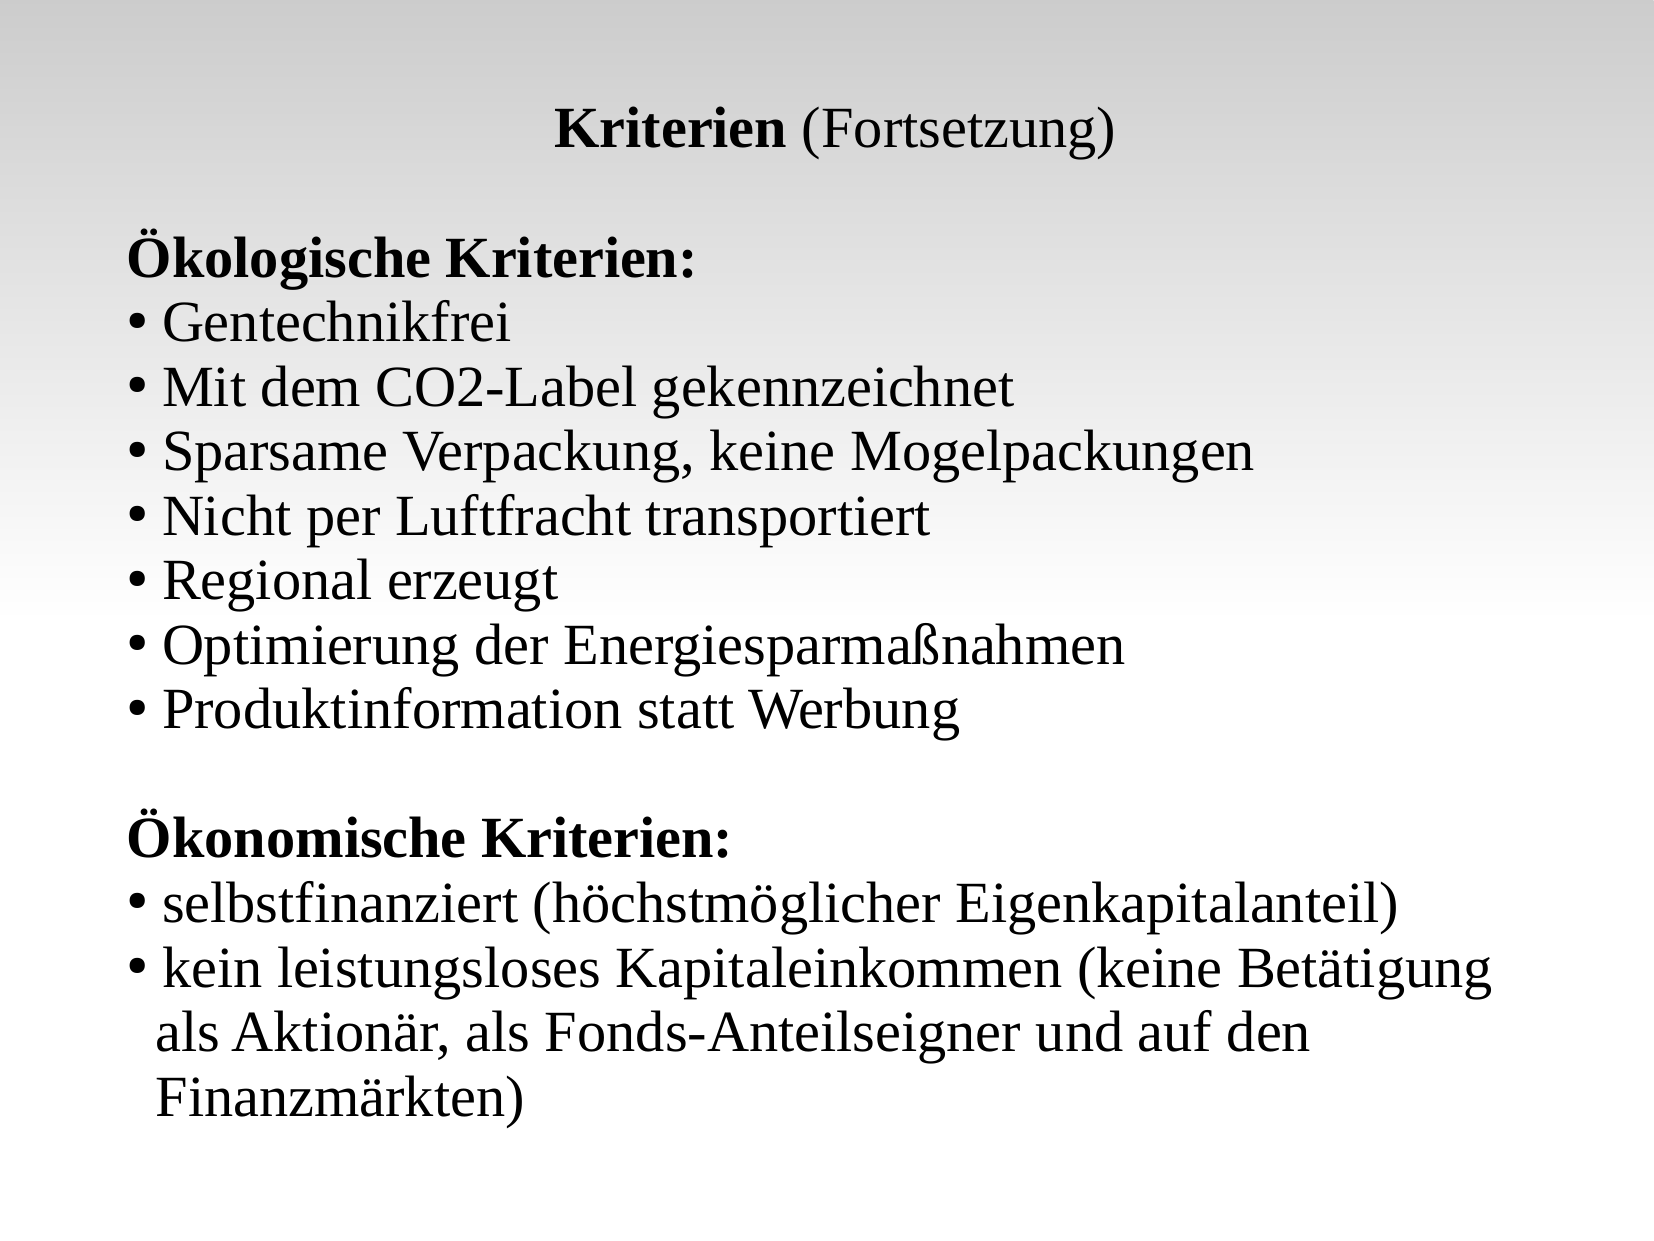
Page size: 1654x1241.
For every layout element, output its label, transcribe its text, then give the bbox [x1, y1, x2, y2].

text_box Kriterien (Fortsetzung) Ökologische Kriterien: Gentechnikfrei Mit dem CO2-Label gekennzeichnet Sparsame Verpackung, keine Mogelpackungen Nicht per Luftfracht transportiert Regional erzeugt Optimierung der Energiesparmaßnahmen Produktinformation statt Werbung Ökonomische Kriterien: selbstfinanziert (höchstmöglicher Eigenkapitalanteil) kein leistungsloses Kapitaleinkommen (keine Betätigung als Aktionär, als Fonds-Anteilseigner und auf den Finanzmärkten) [112, 88, 1560, 1137]
